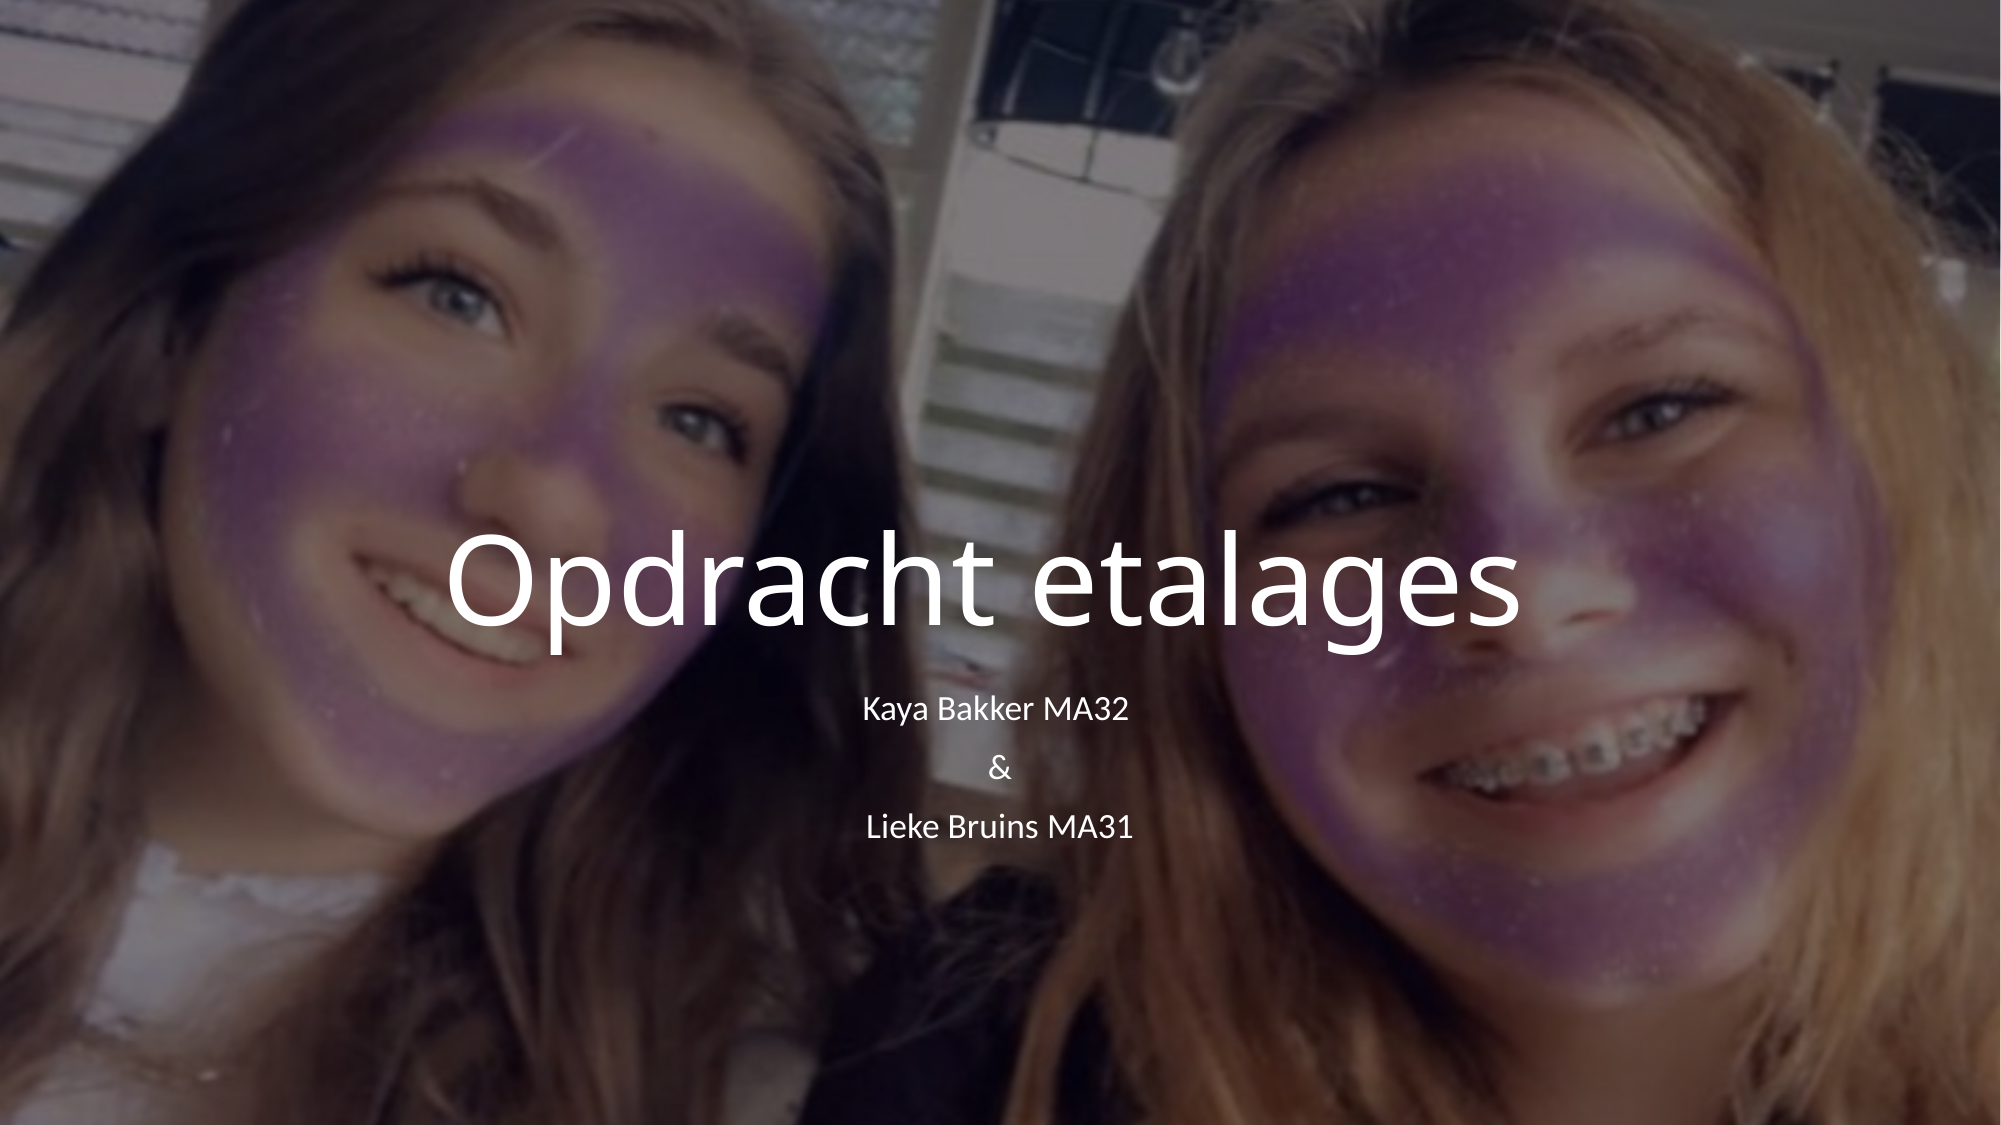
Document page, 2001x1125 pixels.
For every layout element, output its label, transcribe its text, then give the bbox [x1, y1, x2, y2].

subtitle Kaya Bakker MA32 & Lieke Bruins MA31 [249, 682, 1750, 863]
title Opdracht etalages [249, 184, 1750, 660]
picture [0, 0, 2000, 1125]
